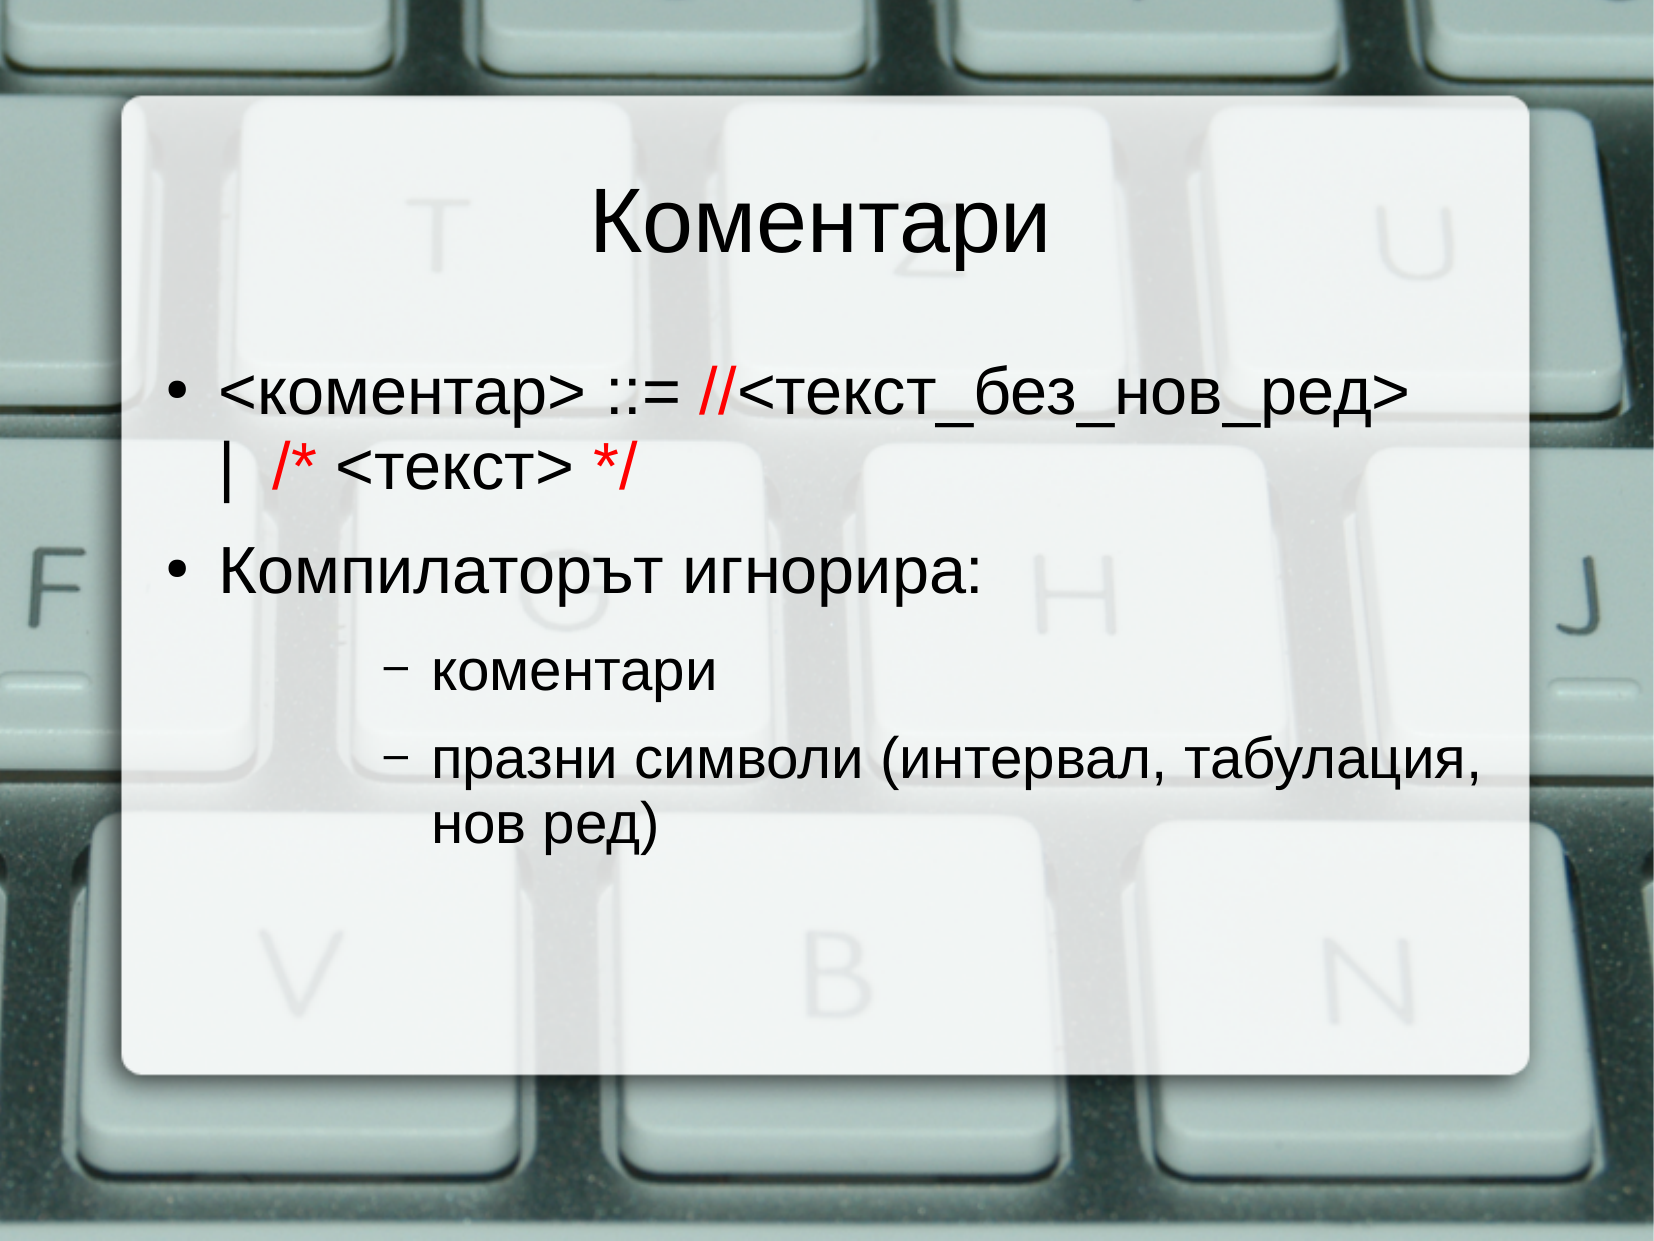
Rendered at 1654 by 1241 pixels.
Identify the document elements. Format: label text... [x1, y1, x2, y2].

picture [0, 0, 1654, 1241]
list <коментар> ::= //<текст_без_нов_ред> | /* <текст> */ Компилаторът игнорира: коментари празни символи (интервал, табулация, нов ред) [147, 354, 1506, 1074]
title Коментари [135, 117, 1506, 325]
